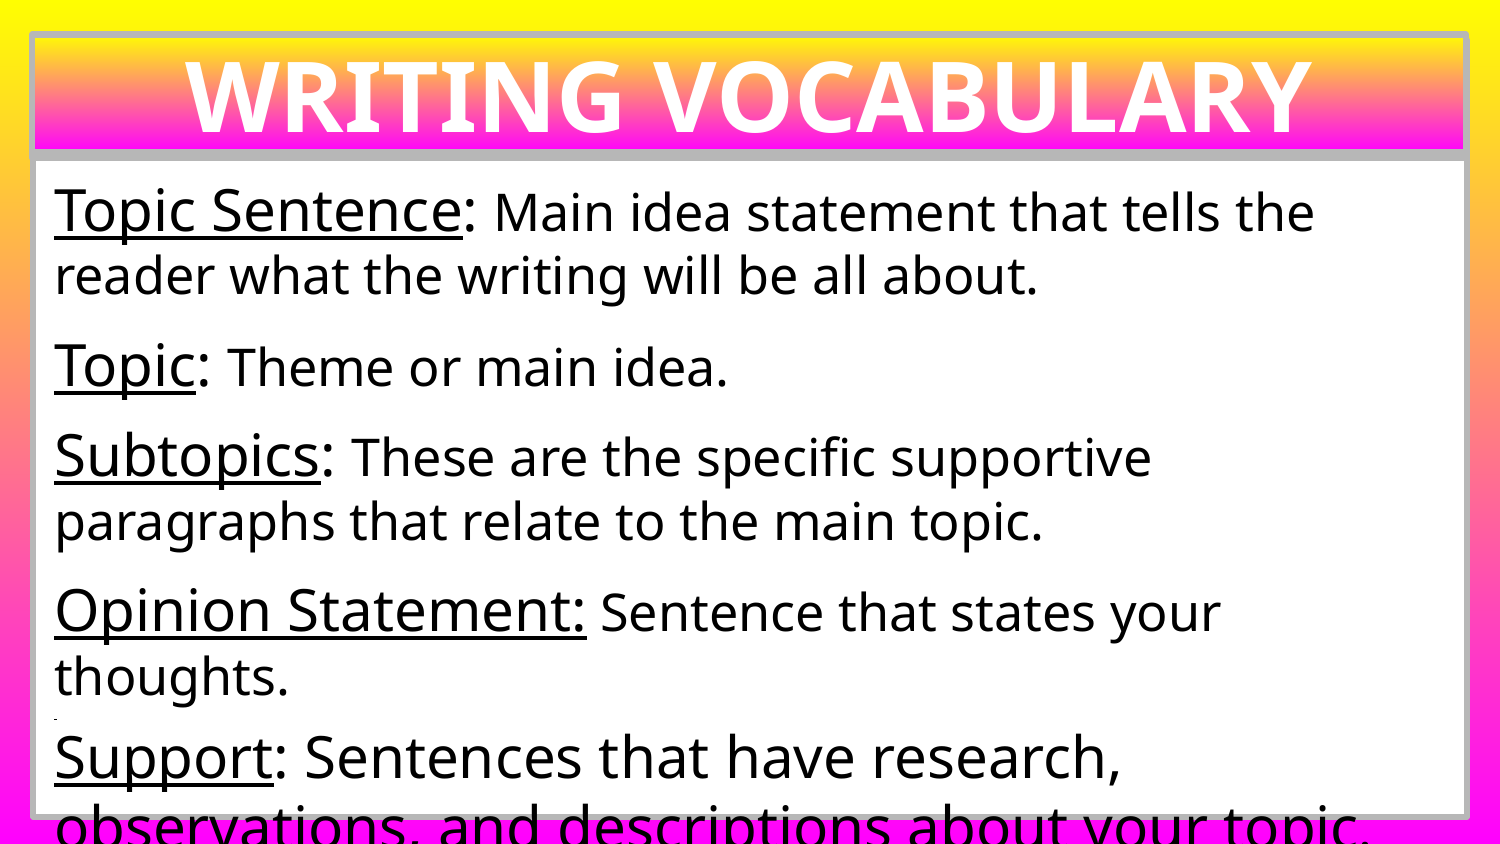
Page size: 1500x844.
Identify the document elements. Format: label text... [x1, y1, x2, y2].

text_box Topic Sentence: Main idea statement that tells the reader what the writing will be all about. Topic: Theme or main idea. Subtopics: These are the specific supportive paragraphs that relate to the main topic. Opinion Statement: Sentence that states your thoughts. Support: Sentences that have research, observations, and descriptions about your topic. [39, 157, 1461, 812]
text_box [99, 812, 279, 817]
text_box [768, 812, 945, 817]
text_box [537, 812, 583, 817]
text_box [32, 40, 1467, 817]
text_box [283, 812, 532, 817]
text_box WRITING VOCABULARY [32, 34, 1466, 153]
text_box [588, 812, 764, 817]
text_box [1058, 812, 1230, 817]
text_box [950, 812, 1054, 817]
